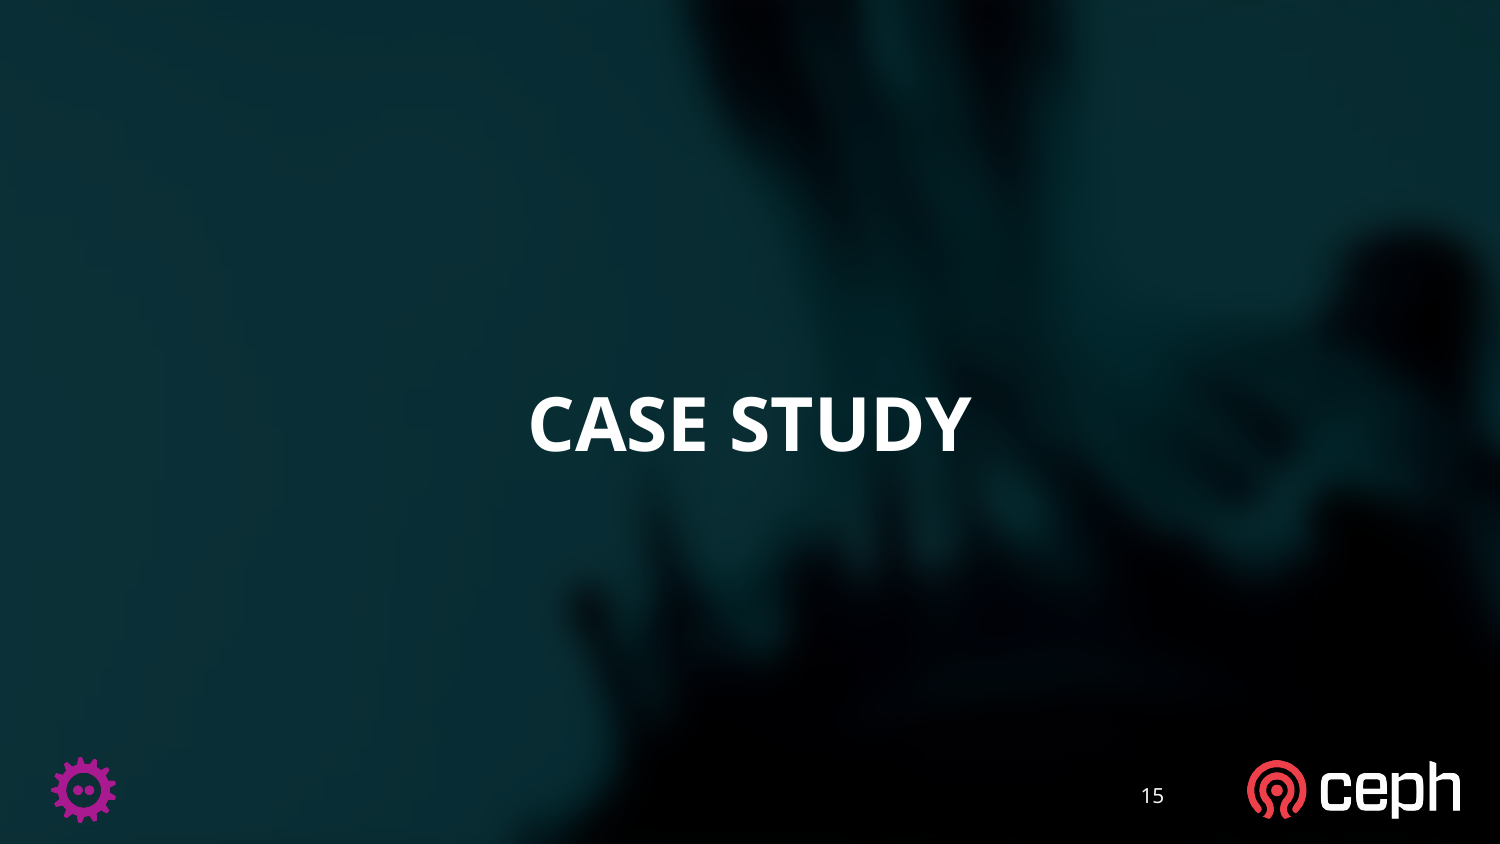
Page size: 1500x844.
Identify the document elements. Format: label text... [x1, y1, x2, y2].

title CASE STUDY [51, 352, 1449, 491]
picture [0, 0, 1500, 844]
slide_number <number> [1089, 764, 1179, 829]
